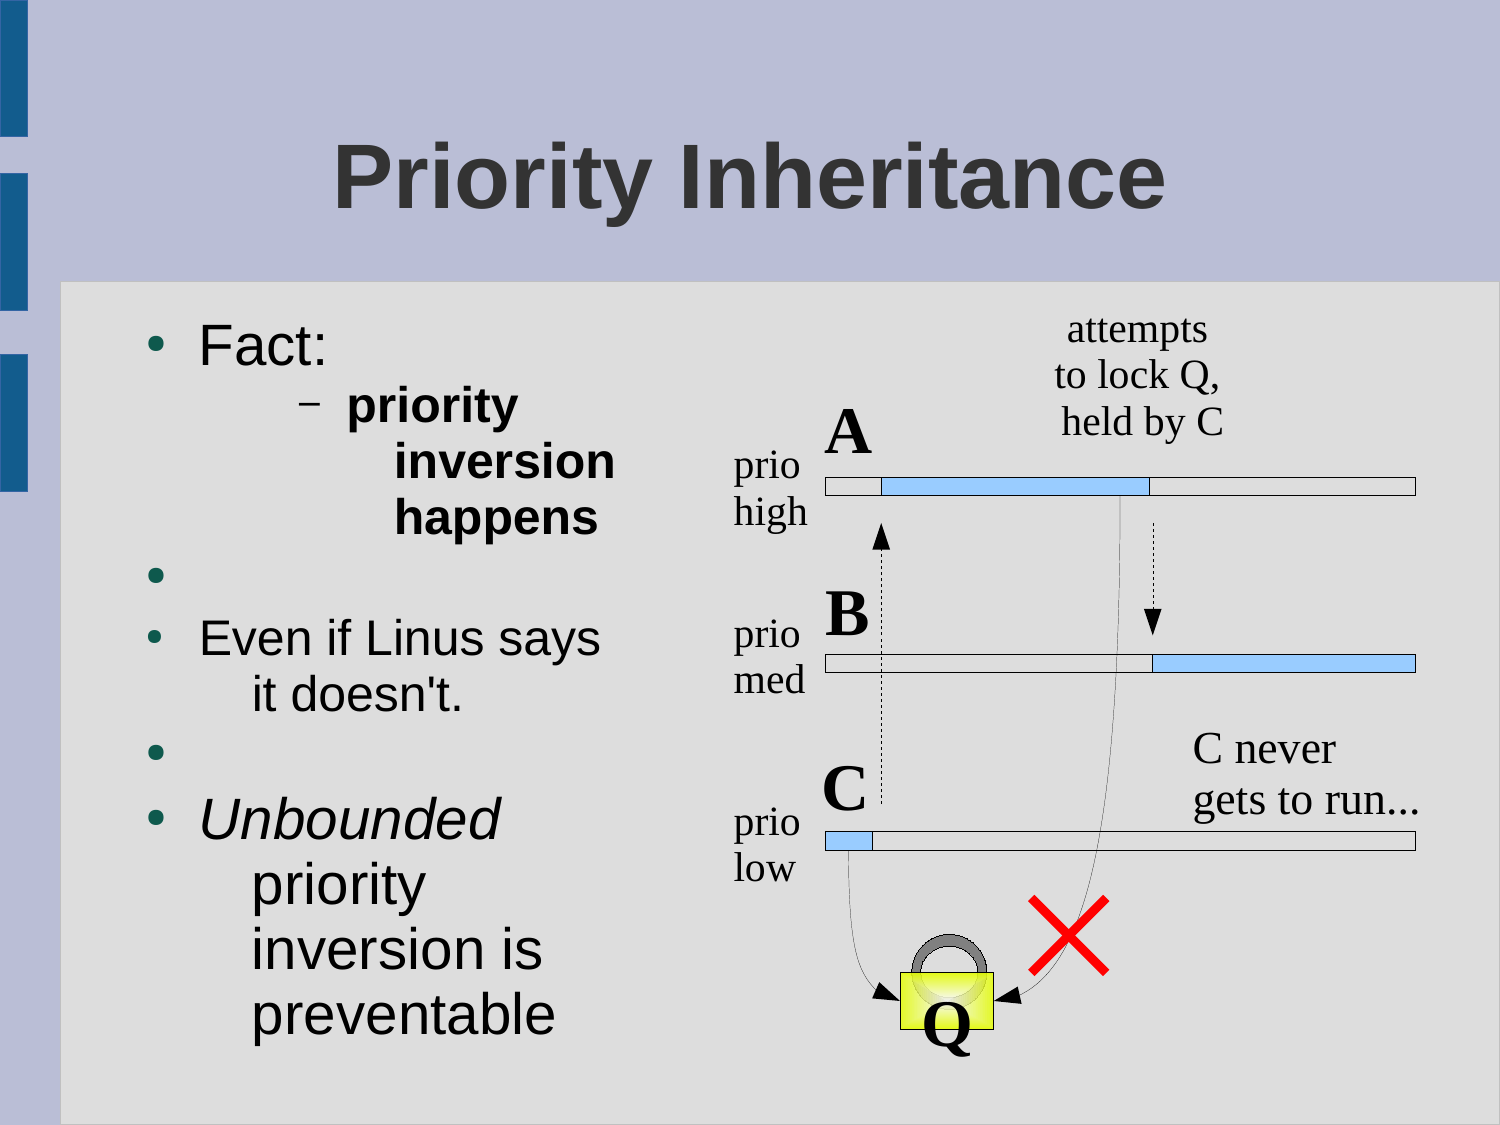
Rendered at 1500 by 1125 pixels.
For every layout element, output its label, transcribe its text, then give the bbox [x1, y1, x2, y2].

text_box prio high [718, 434, 824, 542]
text_box [881, 478, 1150, 495]
text_box [825, 831, 873, 851]
text_box Q [906, 979, 989, 1069]
text_box attempts to lock Q, held by C [1039, 297, 1247, 452]
title Priority Inheritance [110, 82, 1392, 271]
text_box C [806, 743, 885, 833]
text_box [900, 934, 994, 1030]
text_box prio med [718, 603, 821, 711]
text_box C never gets to run... [1177, 715, 1436, 832]
text_box A [809, 386, 888, 476]
text_box [1152, 654, 1416, 673]
list Fact: priority inversion happens Even if Linus says it doesn't. Unbounded priority inversion is preventable [110, 312, 619, 1022]
text_box prio low [718, 790, 817, 898]
text_box B [810, 568, 885, 658]
